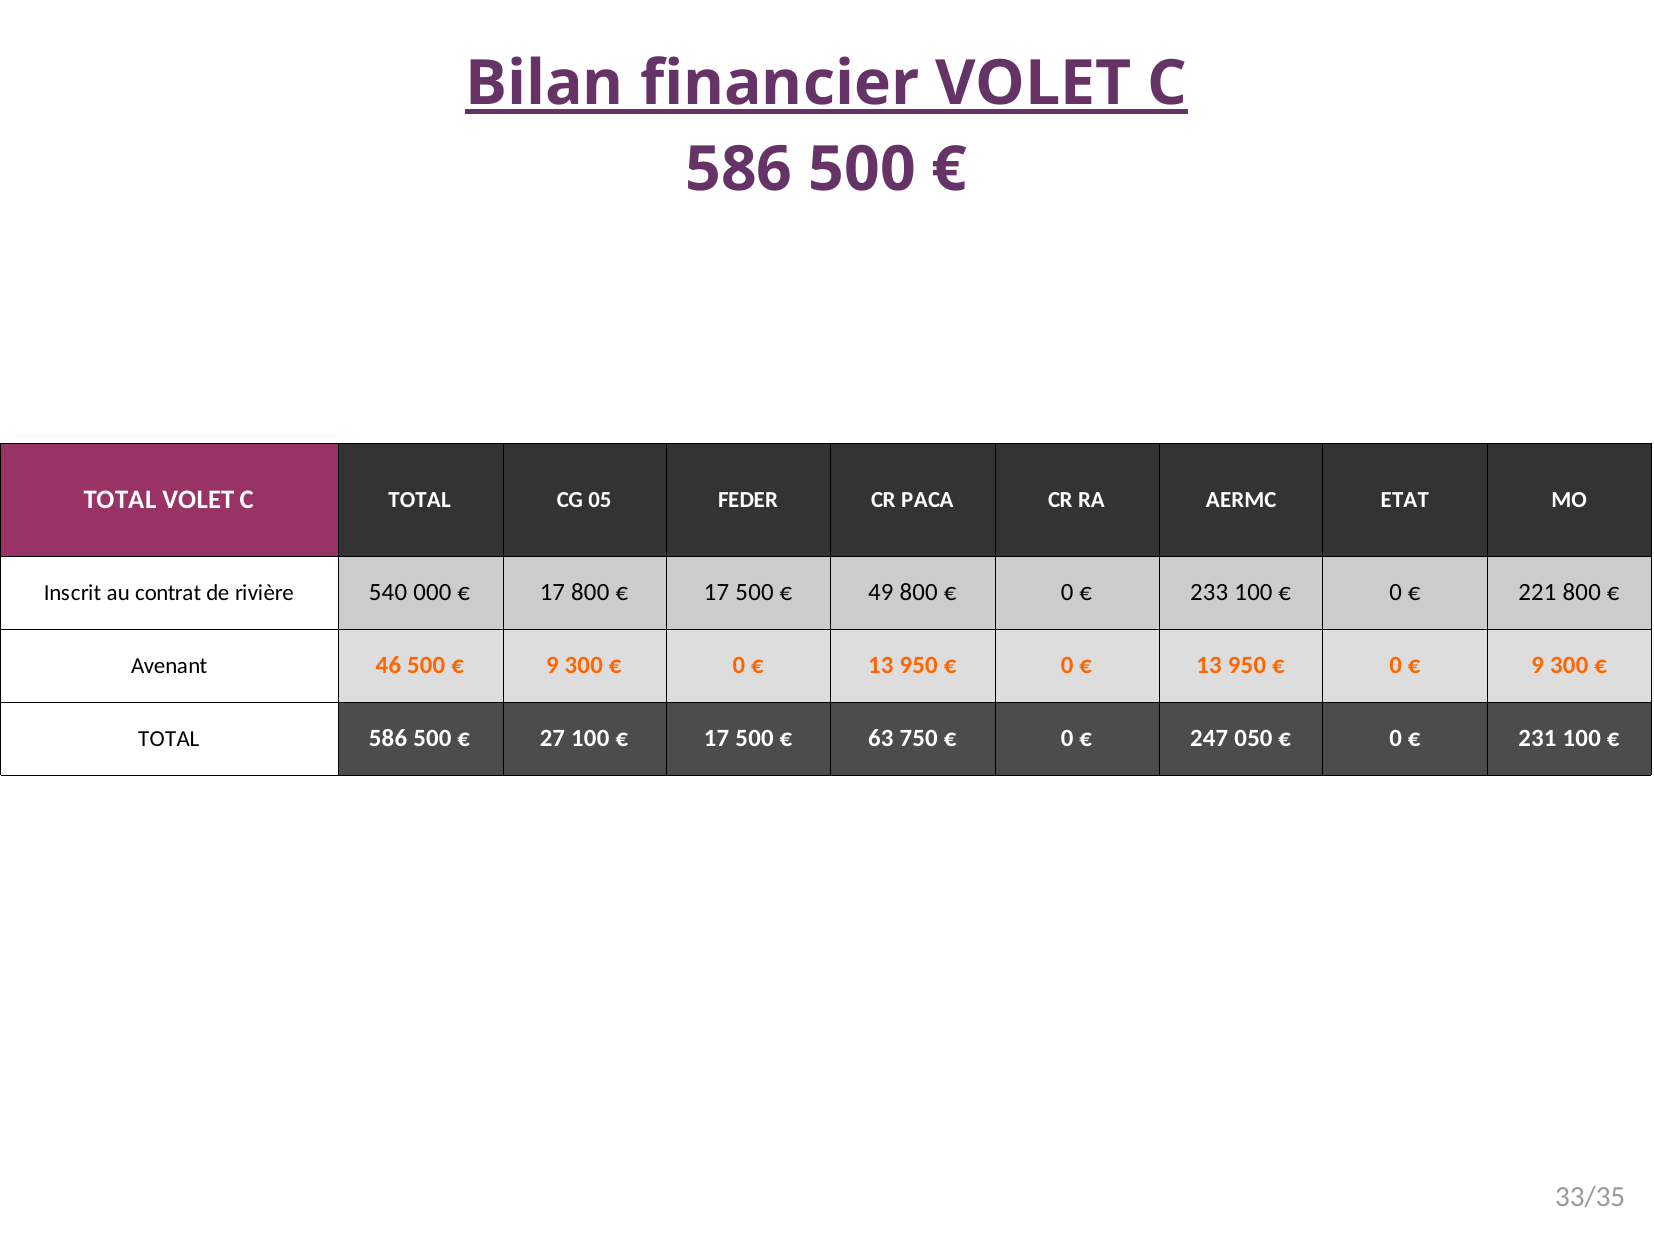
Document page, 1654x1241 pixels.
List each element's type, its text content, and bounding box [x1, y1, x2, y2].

text_box Bilan financier VOLET C 586 500 € [0, 29, 1654, 295]
picture [0, 442, 1654, 777]
